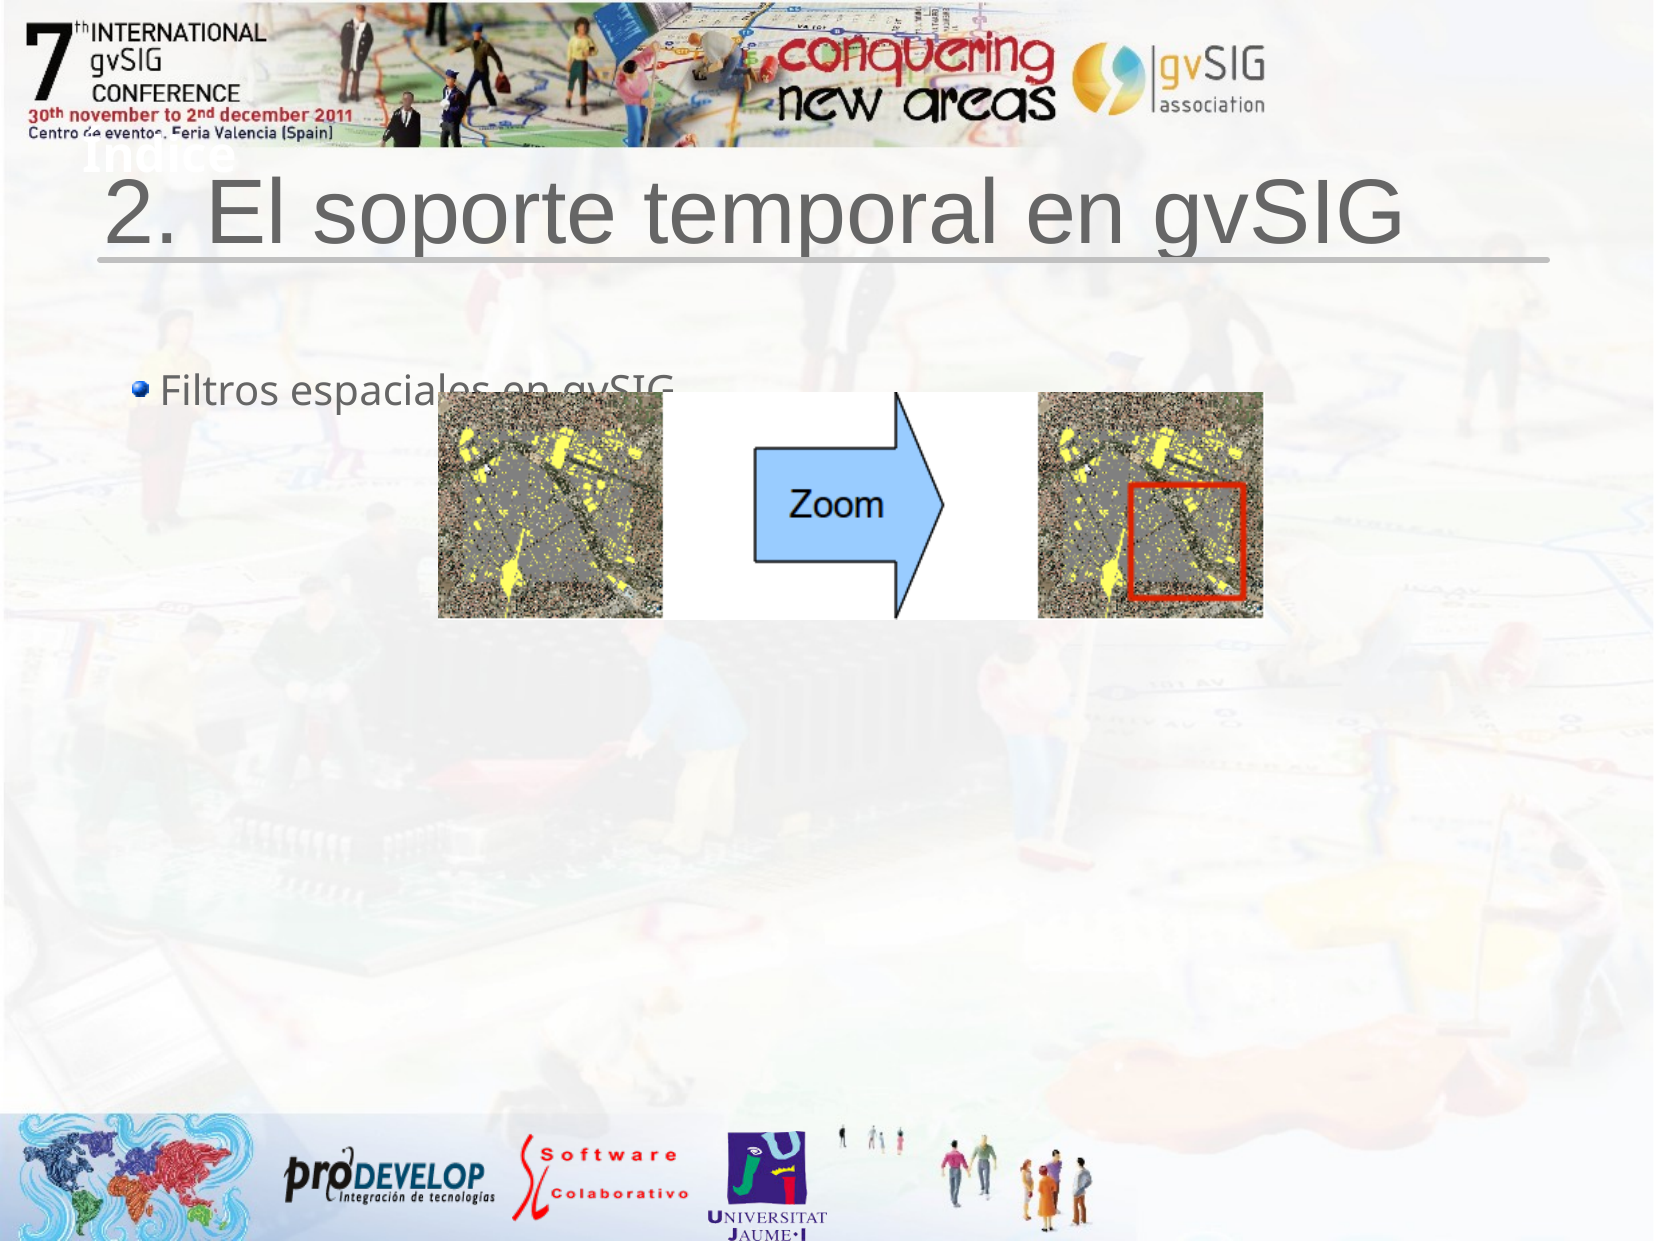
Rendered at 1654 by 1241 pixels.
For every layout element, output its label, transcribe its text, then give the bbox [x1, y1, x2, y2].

text_box 2. El soporte temporal en gvSIG [88, 153, 1424, 271]
title Índice [82, 49, 1571, 257]
picture [0, 0, 1654, 1241]
text_box Filtros espaciales en gvSIG [118, 324, 1477, 389]
